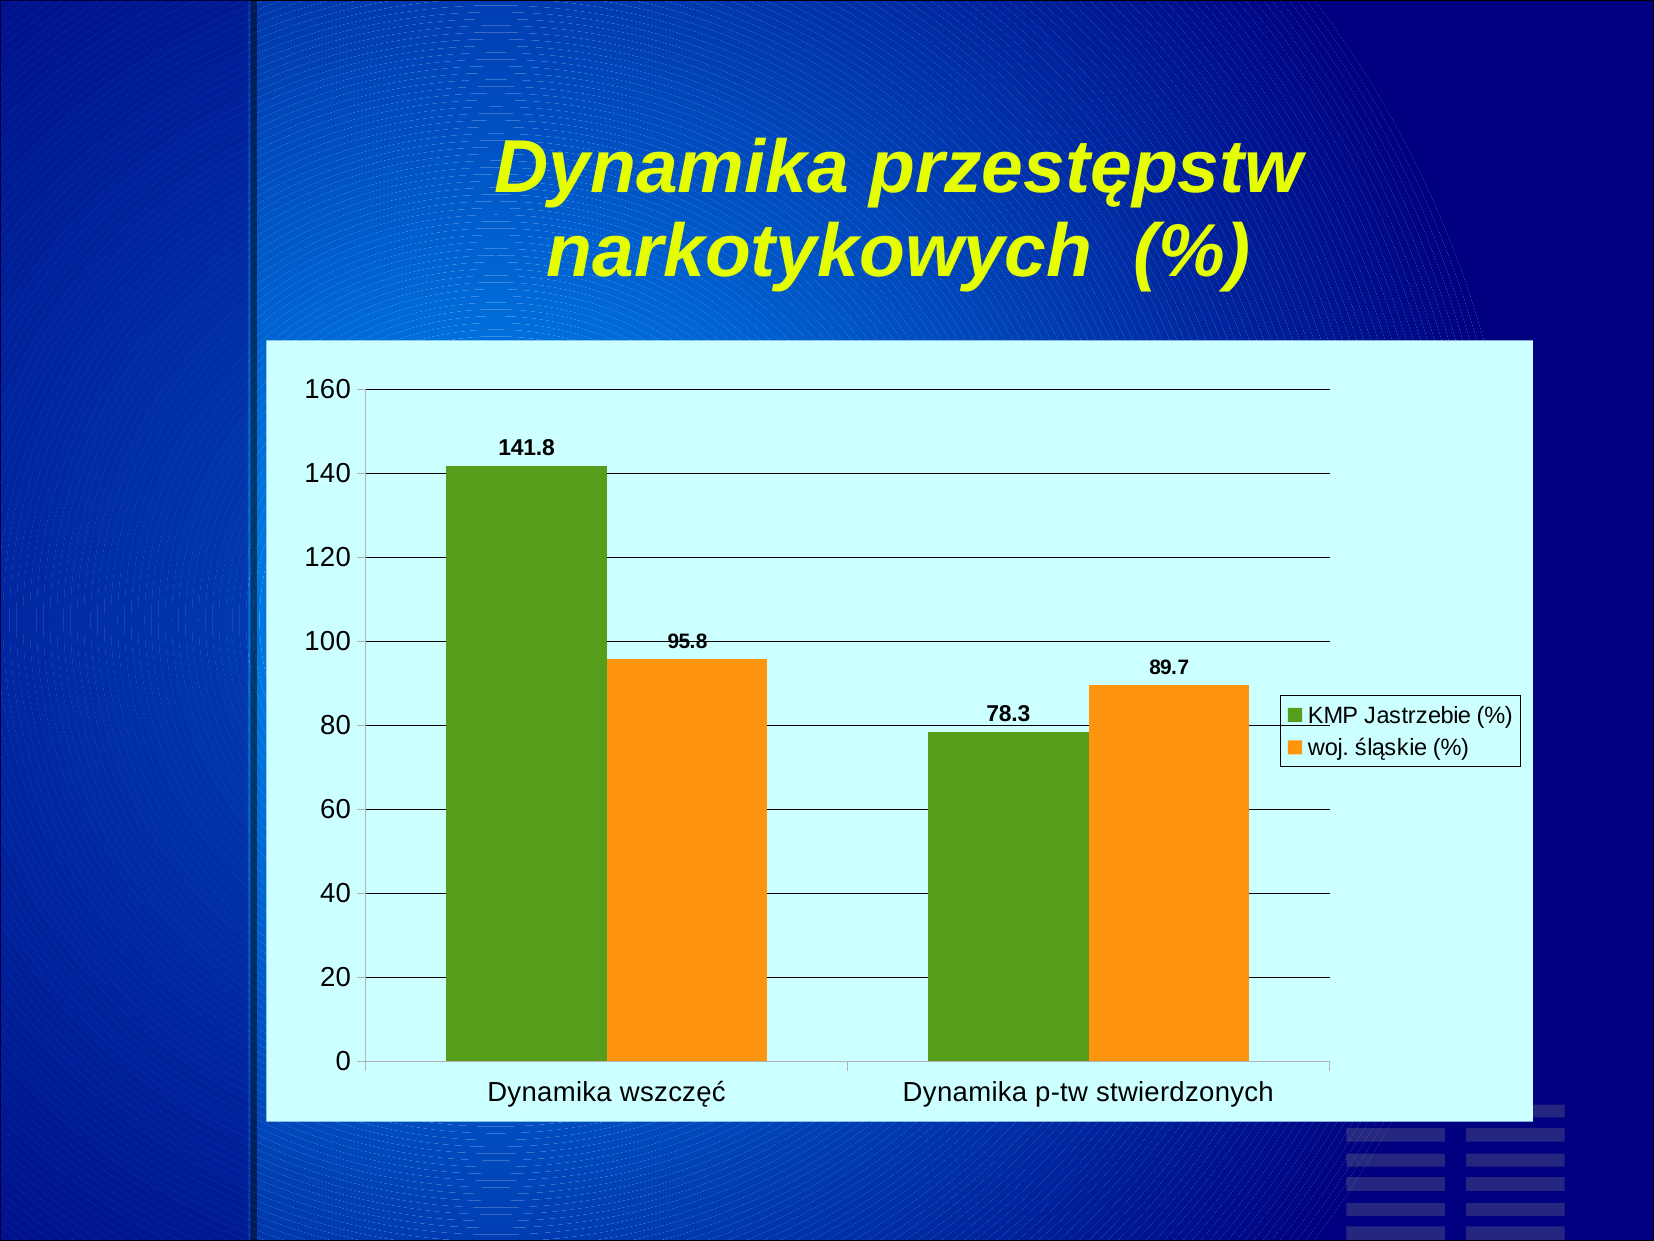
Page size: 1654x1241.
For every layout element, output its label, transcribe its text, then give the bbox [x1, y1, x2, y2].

chart [266, 340, 1533, 1122]
title Dynamika przestępstw narkotykowych (%) [265, 104, 1533, 313]
